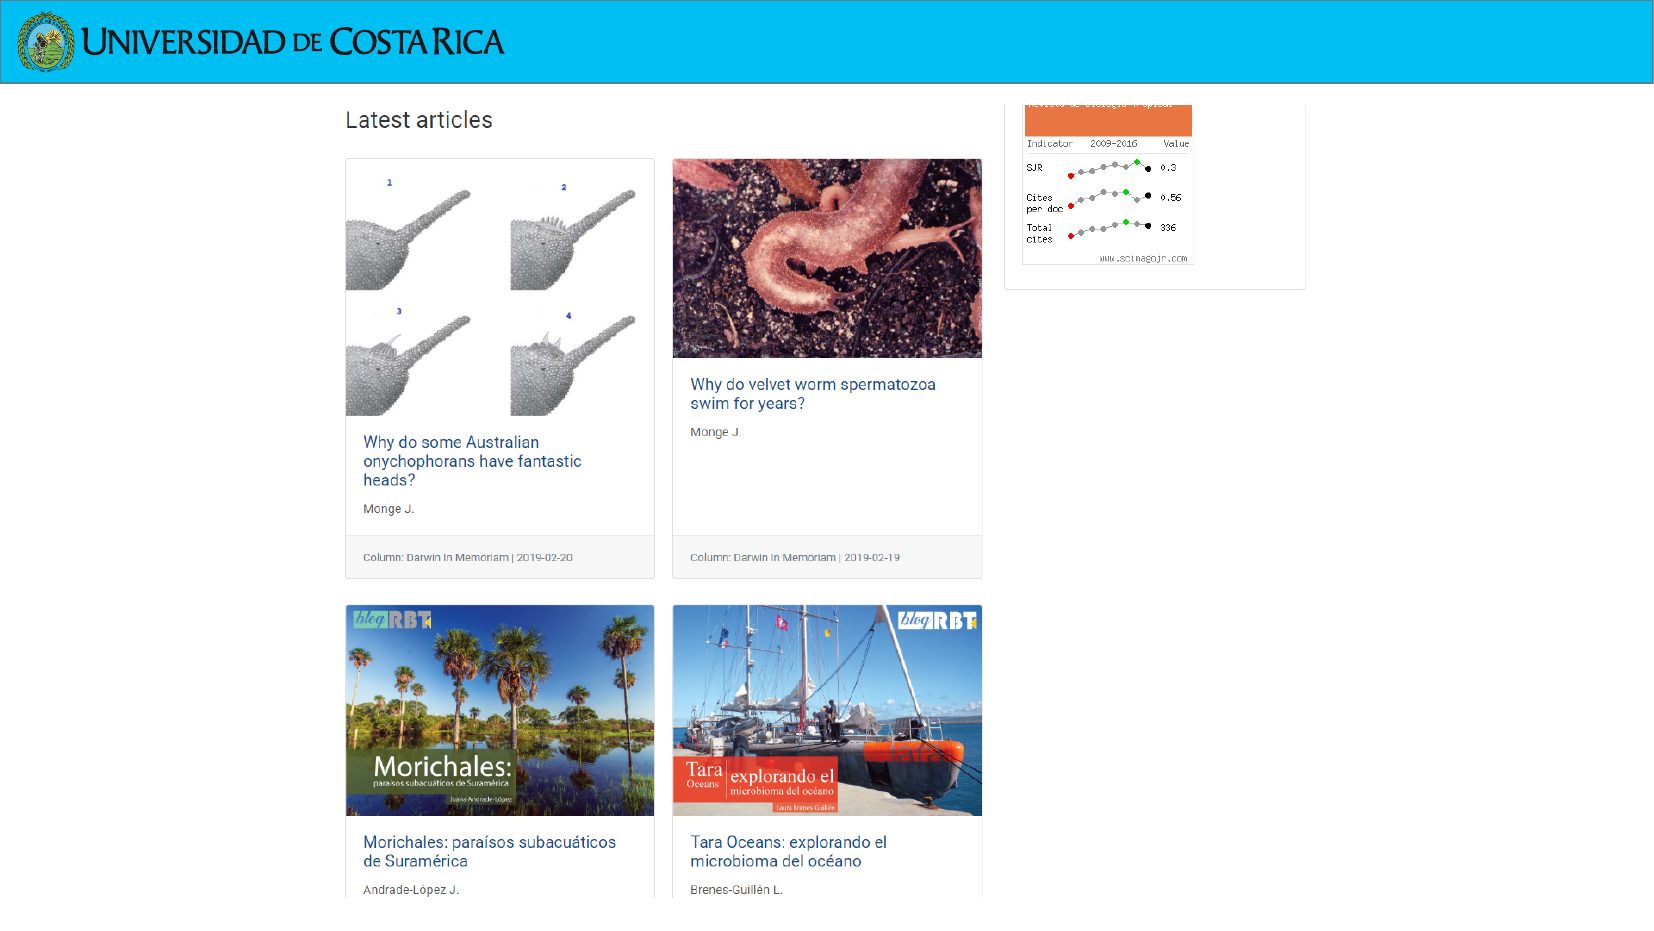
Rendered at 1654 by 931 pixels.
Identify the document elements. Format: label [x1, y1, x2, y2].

picture [0, 105, 1654, 898]
